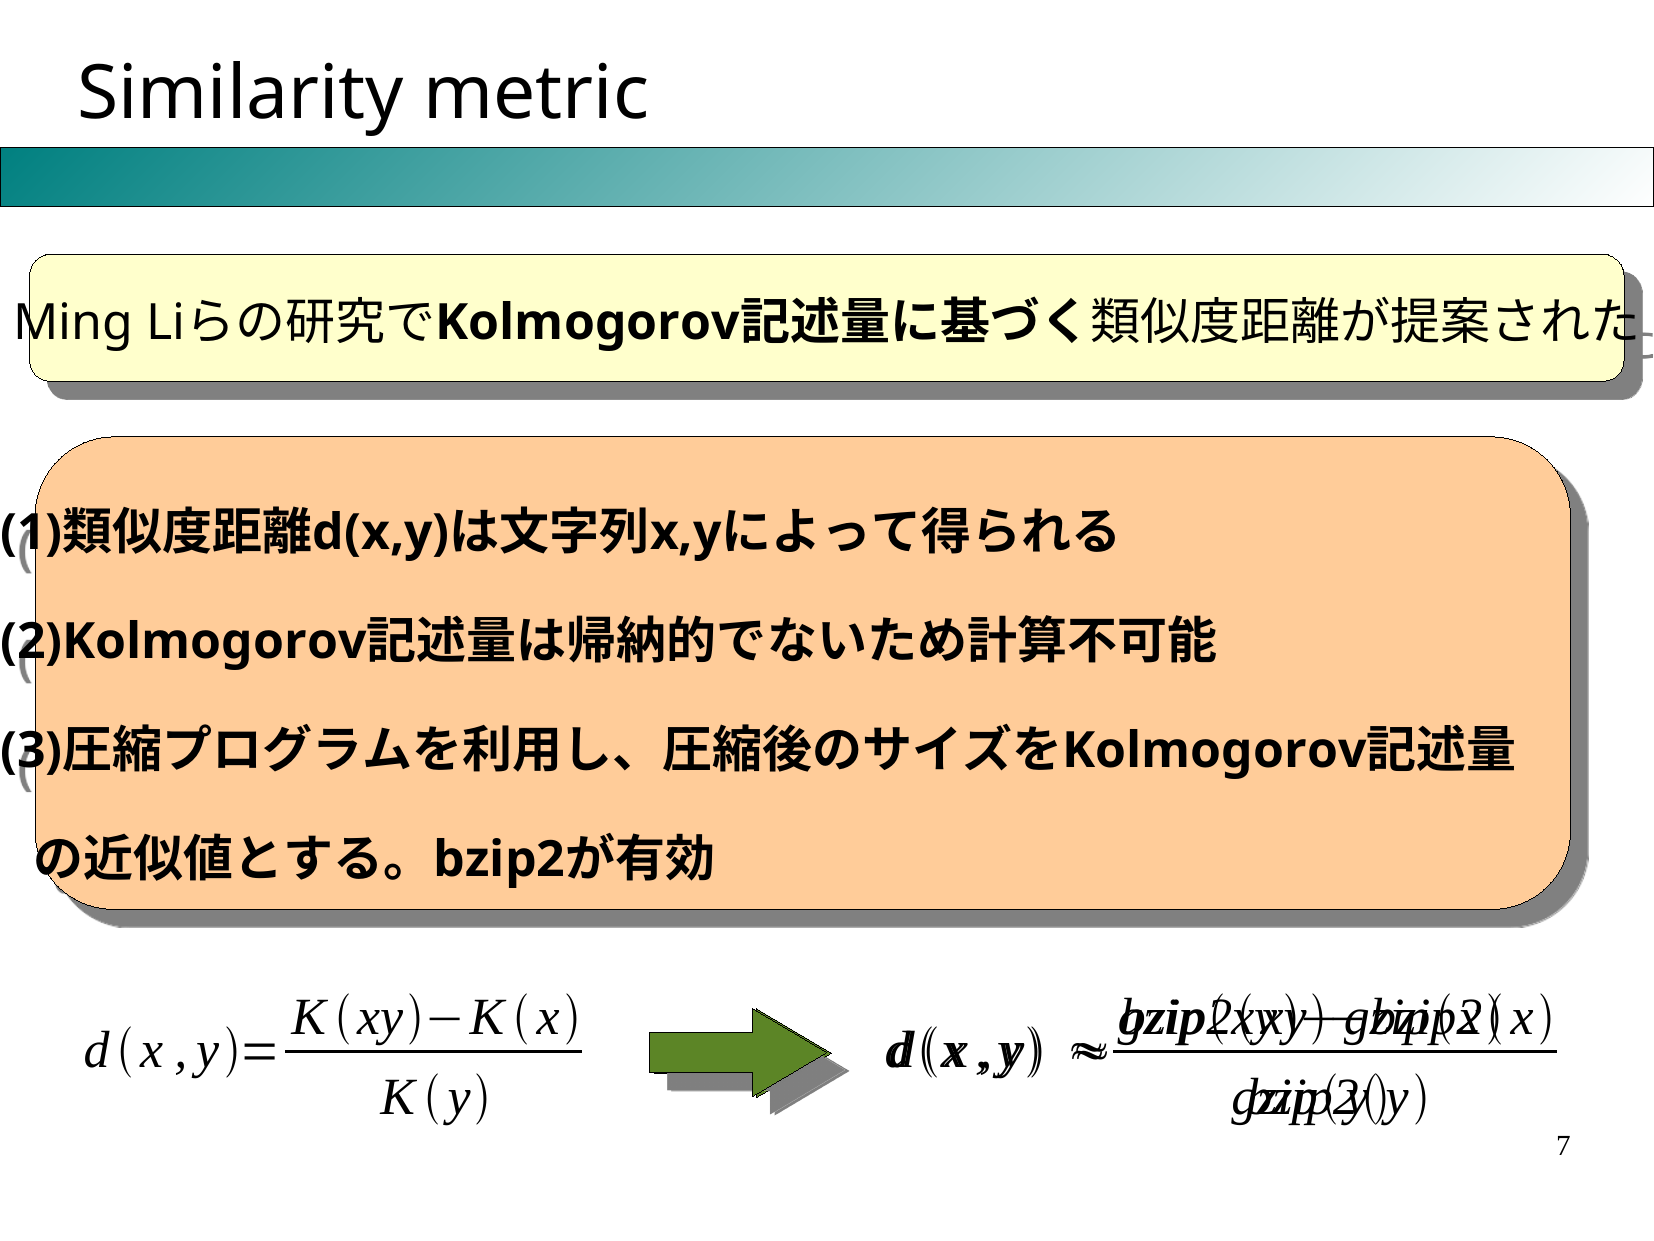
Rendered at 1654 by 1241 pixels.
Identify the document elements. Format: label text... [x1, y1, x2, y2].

text_box (1)類似度距離d(x,y)は文字列x,yによって得られる (2)Kolmogorov記述量は帰納的でないため計算不可能 (3)圧縮プログラムを利用し、圧縮後のサイズをKolmogorov記述量 の近似値とする。bzip2が有効 [35, 436, 1571, 910]
chart [876, 974, 1565, 1130]
text_box Ming Liらの研究でKolmogorov記述量に基づく類似度距離が提案された [29, 254, 1625, 382]
chart [75, 974, 591, 1130]
text_box [649, 1008, 832, 1098]
title Similarity metric [77, 29, 1566, 149]
